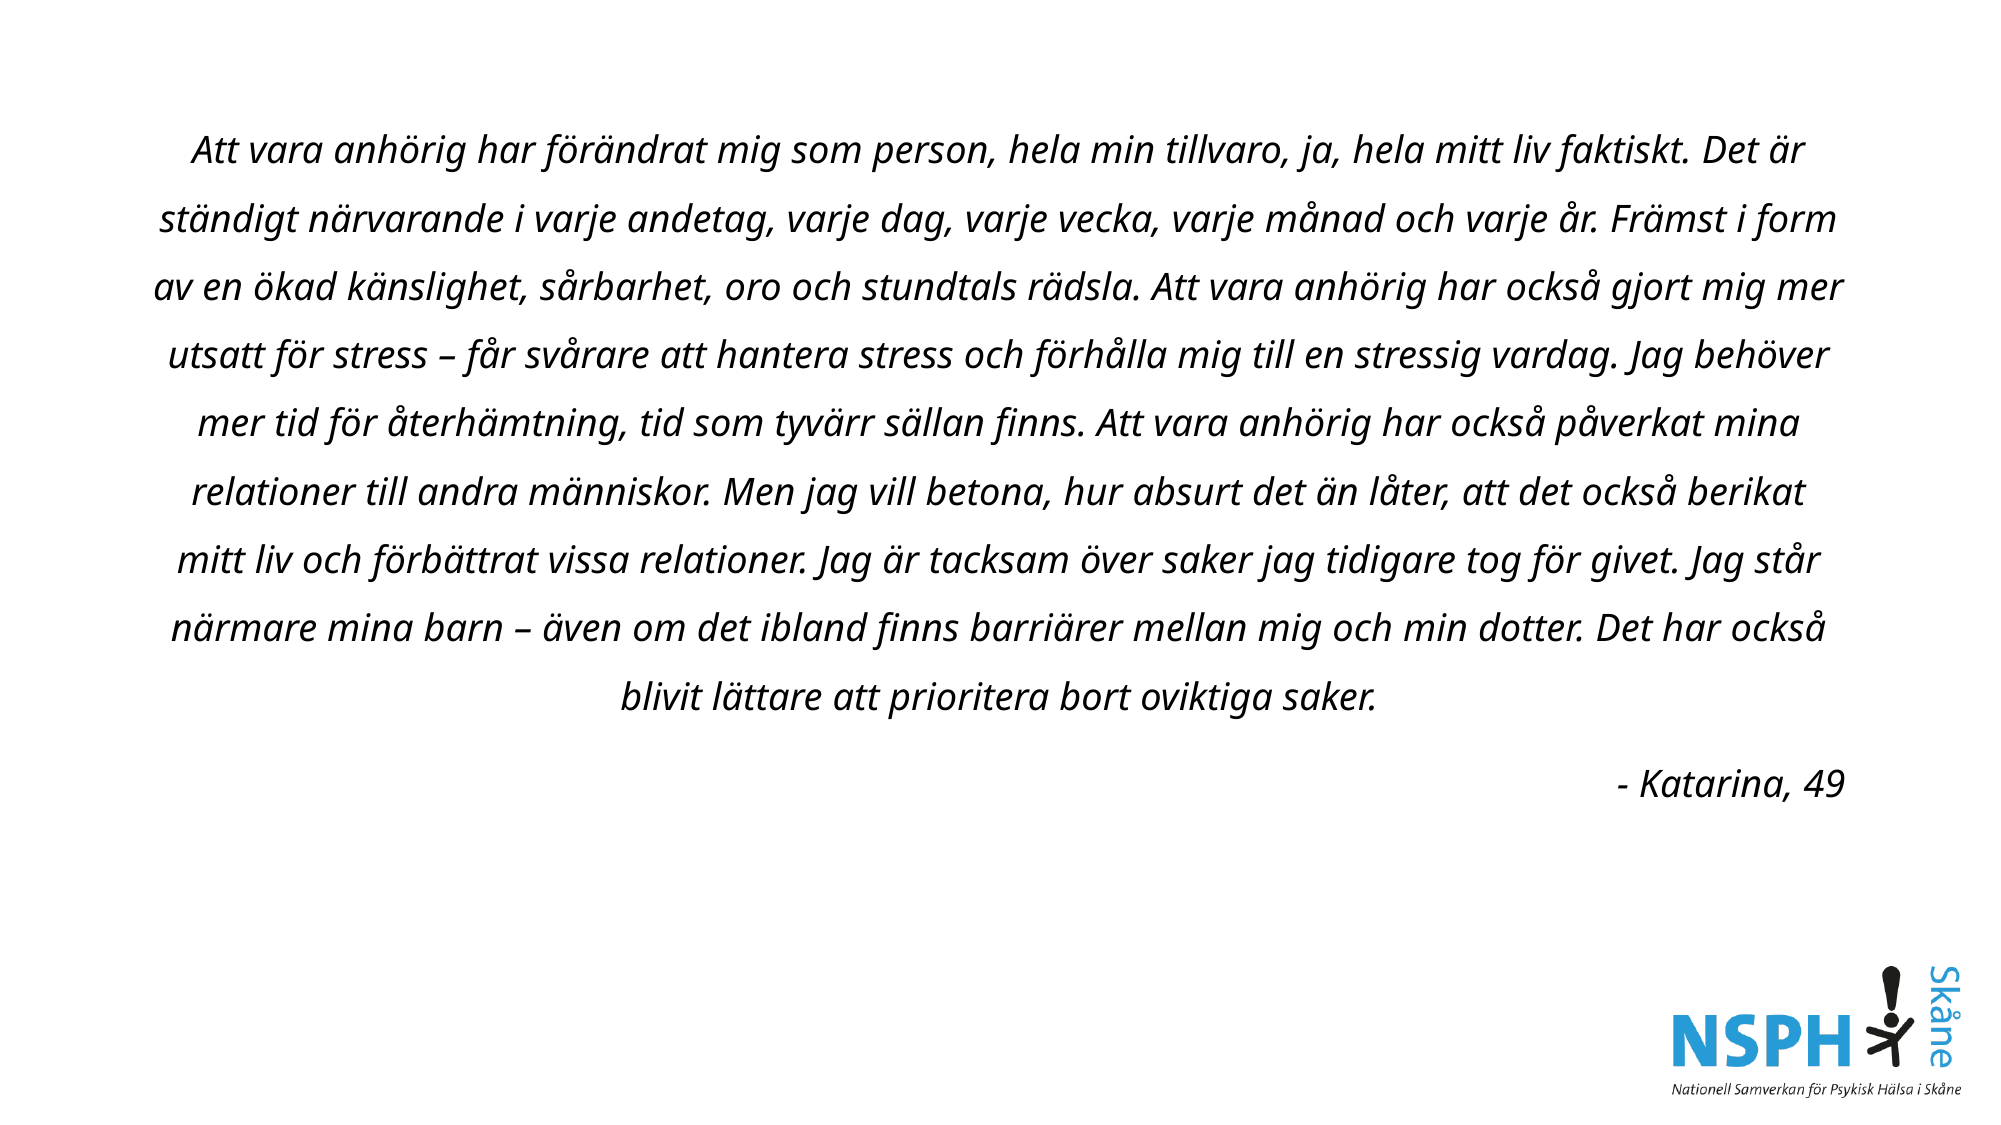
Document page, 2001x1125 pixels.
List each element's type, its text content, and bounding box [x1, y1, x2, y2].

list Att vara anhörig har förändrat mig som person, hela min tillvaro, ja, hela mitt liv faktiskt. Det är ständigt närvarande i varje andetag, varje dag, varje vecka, varje månad och varje år. Främst i form av en ökad känslighet, sårbarhet, oro och stundtals rädsla. Att vara anhörig har också gjort mig mer utsatt för stress – får svårare att hantera stress och förhålla mig till en stressig vardag. Jag behöver mer tid för återhämtning, tid som tyvärr sällan finns. Att vara anhörig har också påverkat mina relationer till andra människor. Men jag vill betona, hur absurt det än låter, att det också berikat mitt liv och förbättrat vissa relationer. Jag är tacksam över saker jag tidigare tog för givet. Jag står närmare mina barn – även om det ibland finns barriärer mellan mig och min dotter. Det har också blivit lättare att prioritera bort oviktiga saker. - Katarina, 49 [138, 95, 1862, 822]
picture [1672, 966, 1961, 1098]
